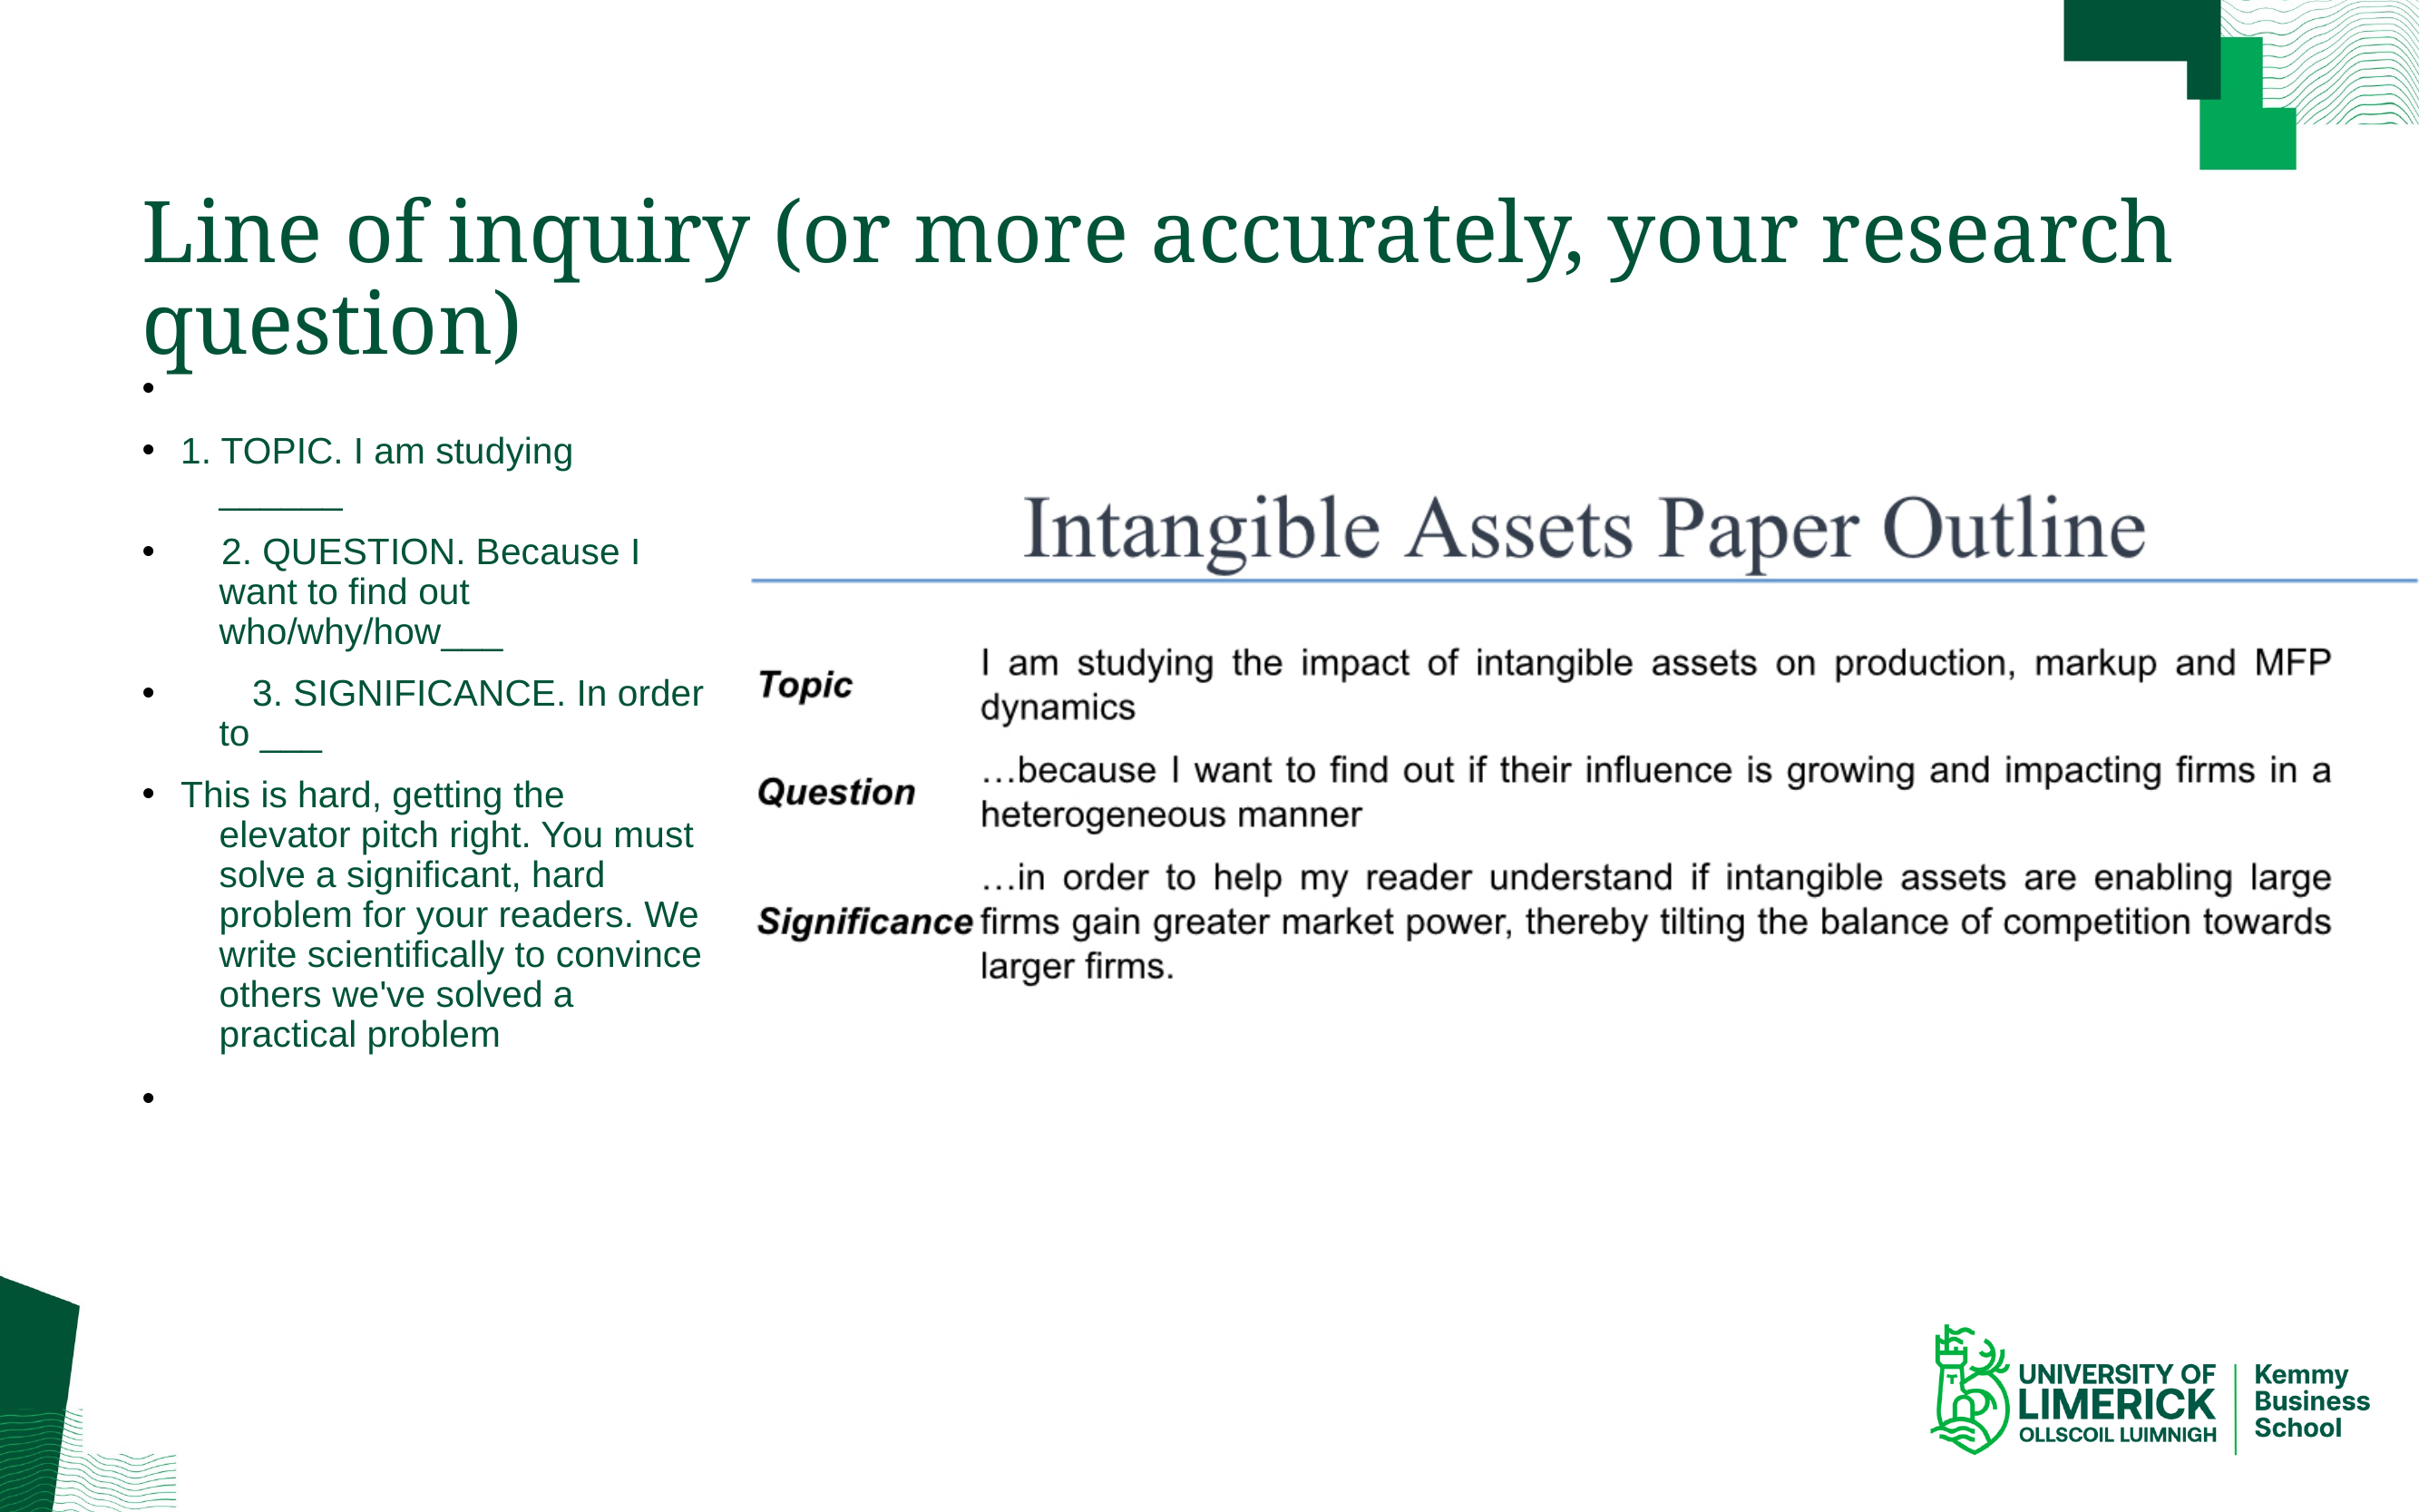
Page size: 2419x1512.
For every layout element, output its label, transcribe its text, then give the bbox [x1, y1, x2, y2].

list 1. TOPIC. I am studying ______ 2. QUESTION. Because I want to find out who/why/how___ 3. SIGNIFICANCE. In order to ___ This is hard, getting the elevator pitch right. You must solve a significant, hard problem for your readers. We write scientifically to convince others we've solved a practical problem [128, 358, 718, 1069]
title Line of inquiry (or more accurately, your research question) [128, 181, 2215, 337]
picture [750, 392, 2419, 1069]
